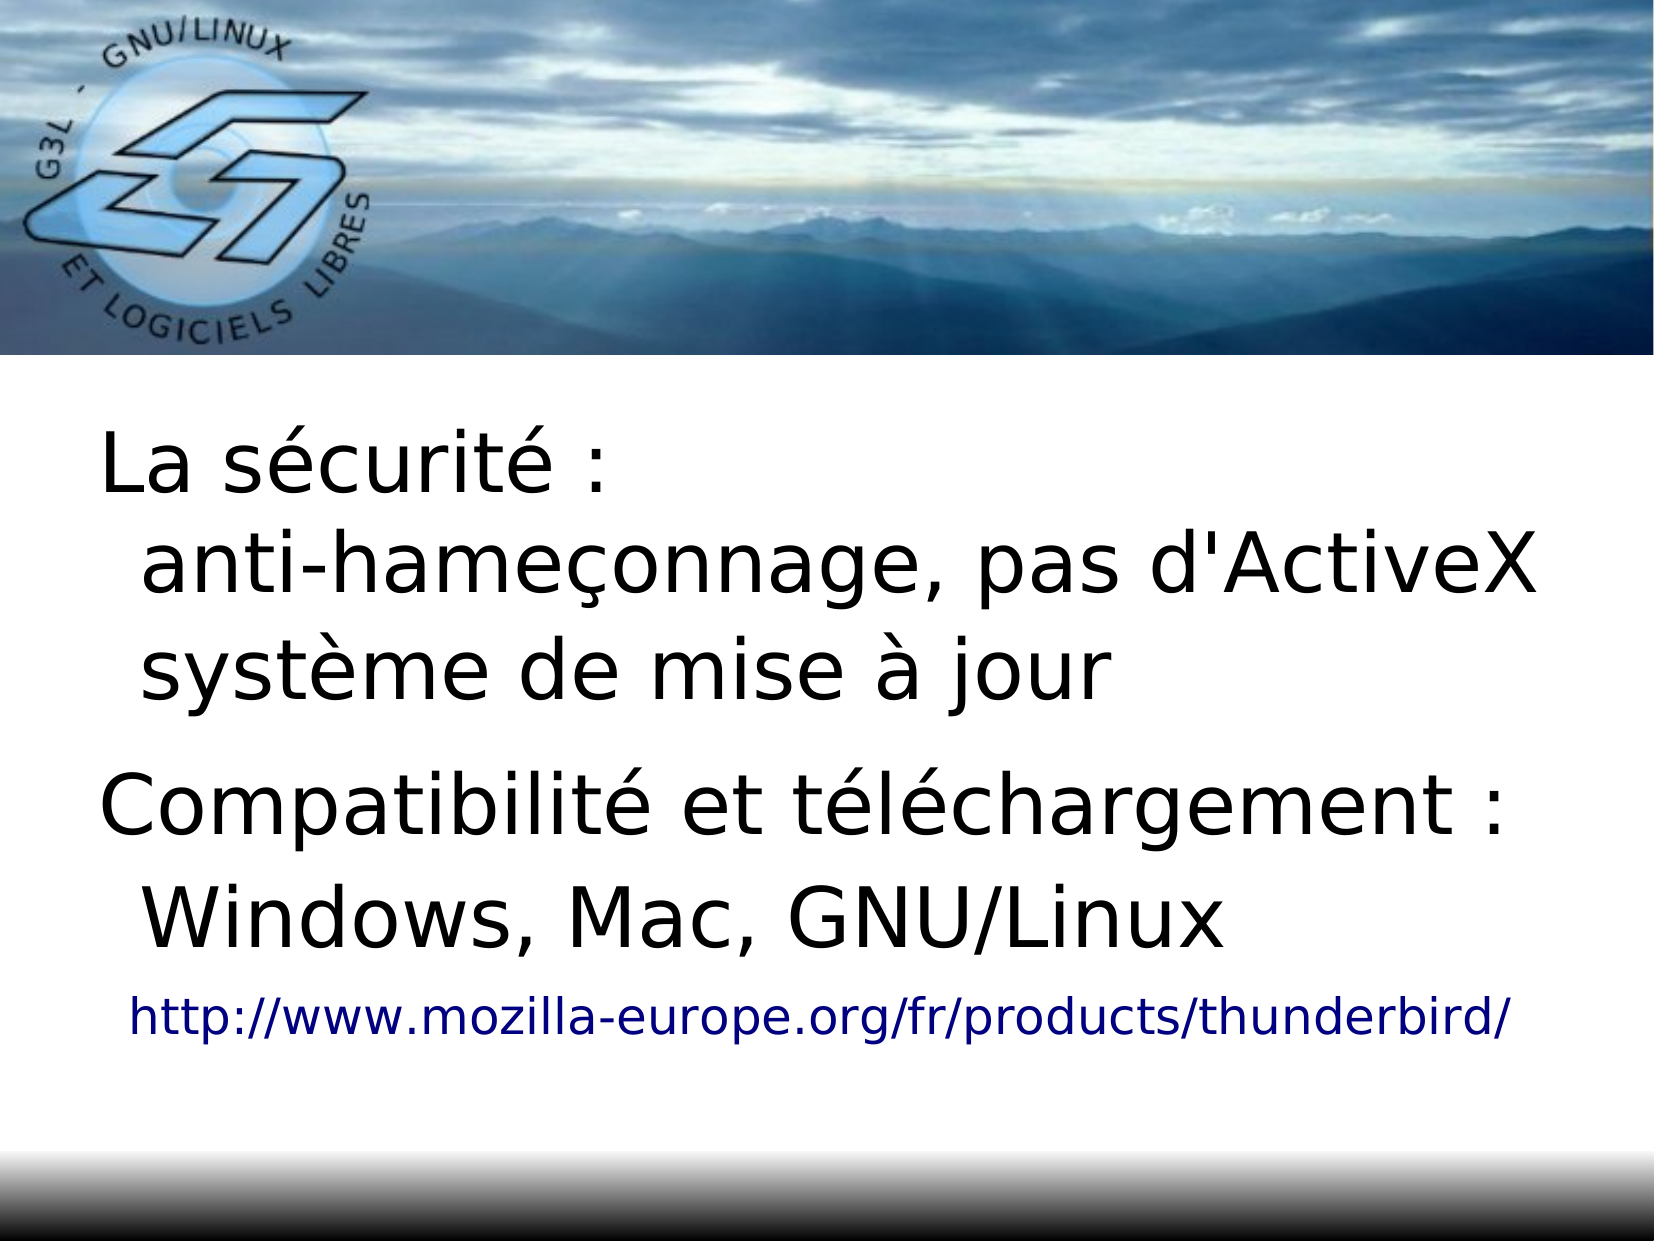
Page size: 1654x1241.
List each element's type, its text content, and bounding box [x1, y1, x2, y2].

text_box Compatibilité et téléchargement : [83, 750, 1526, 862]
text_box Windows, Mac, GNU/Linux [98, 862, 1273, 975]
picture [0, 0, 1654, 355]
text_box La sécurité : [83, 407, 627, 520]
text_box [0, 1151, 1654, 1241]
text_box http://www.mozilla-europe.org/fr/products/thunderbird/ [98, 980, 1545, 1054]
text_box anti-hameçonnage, pas d'ActiveX [98, 508, 1586, 621]
text_box système de mise à jour [98, 614, 1158, 727]
